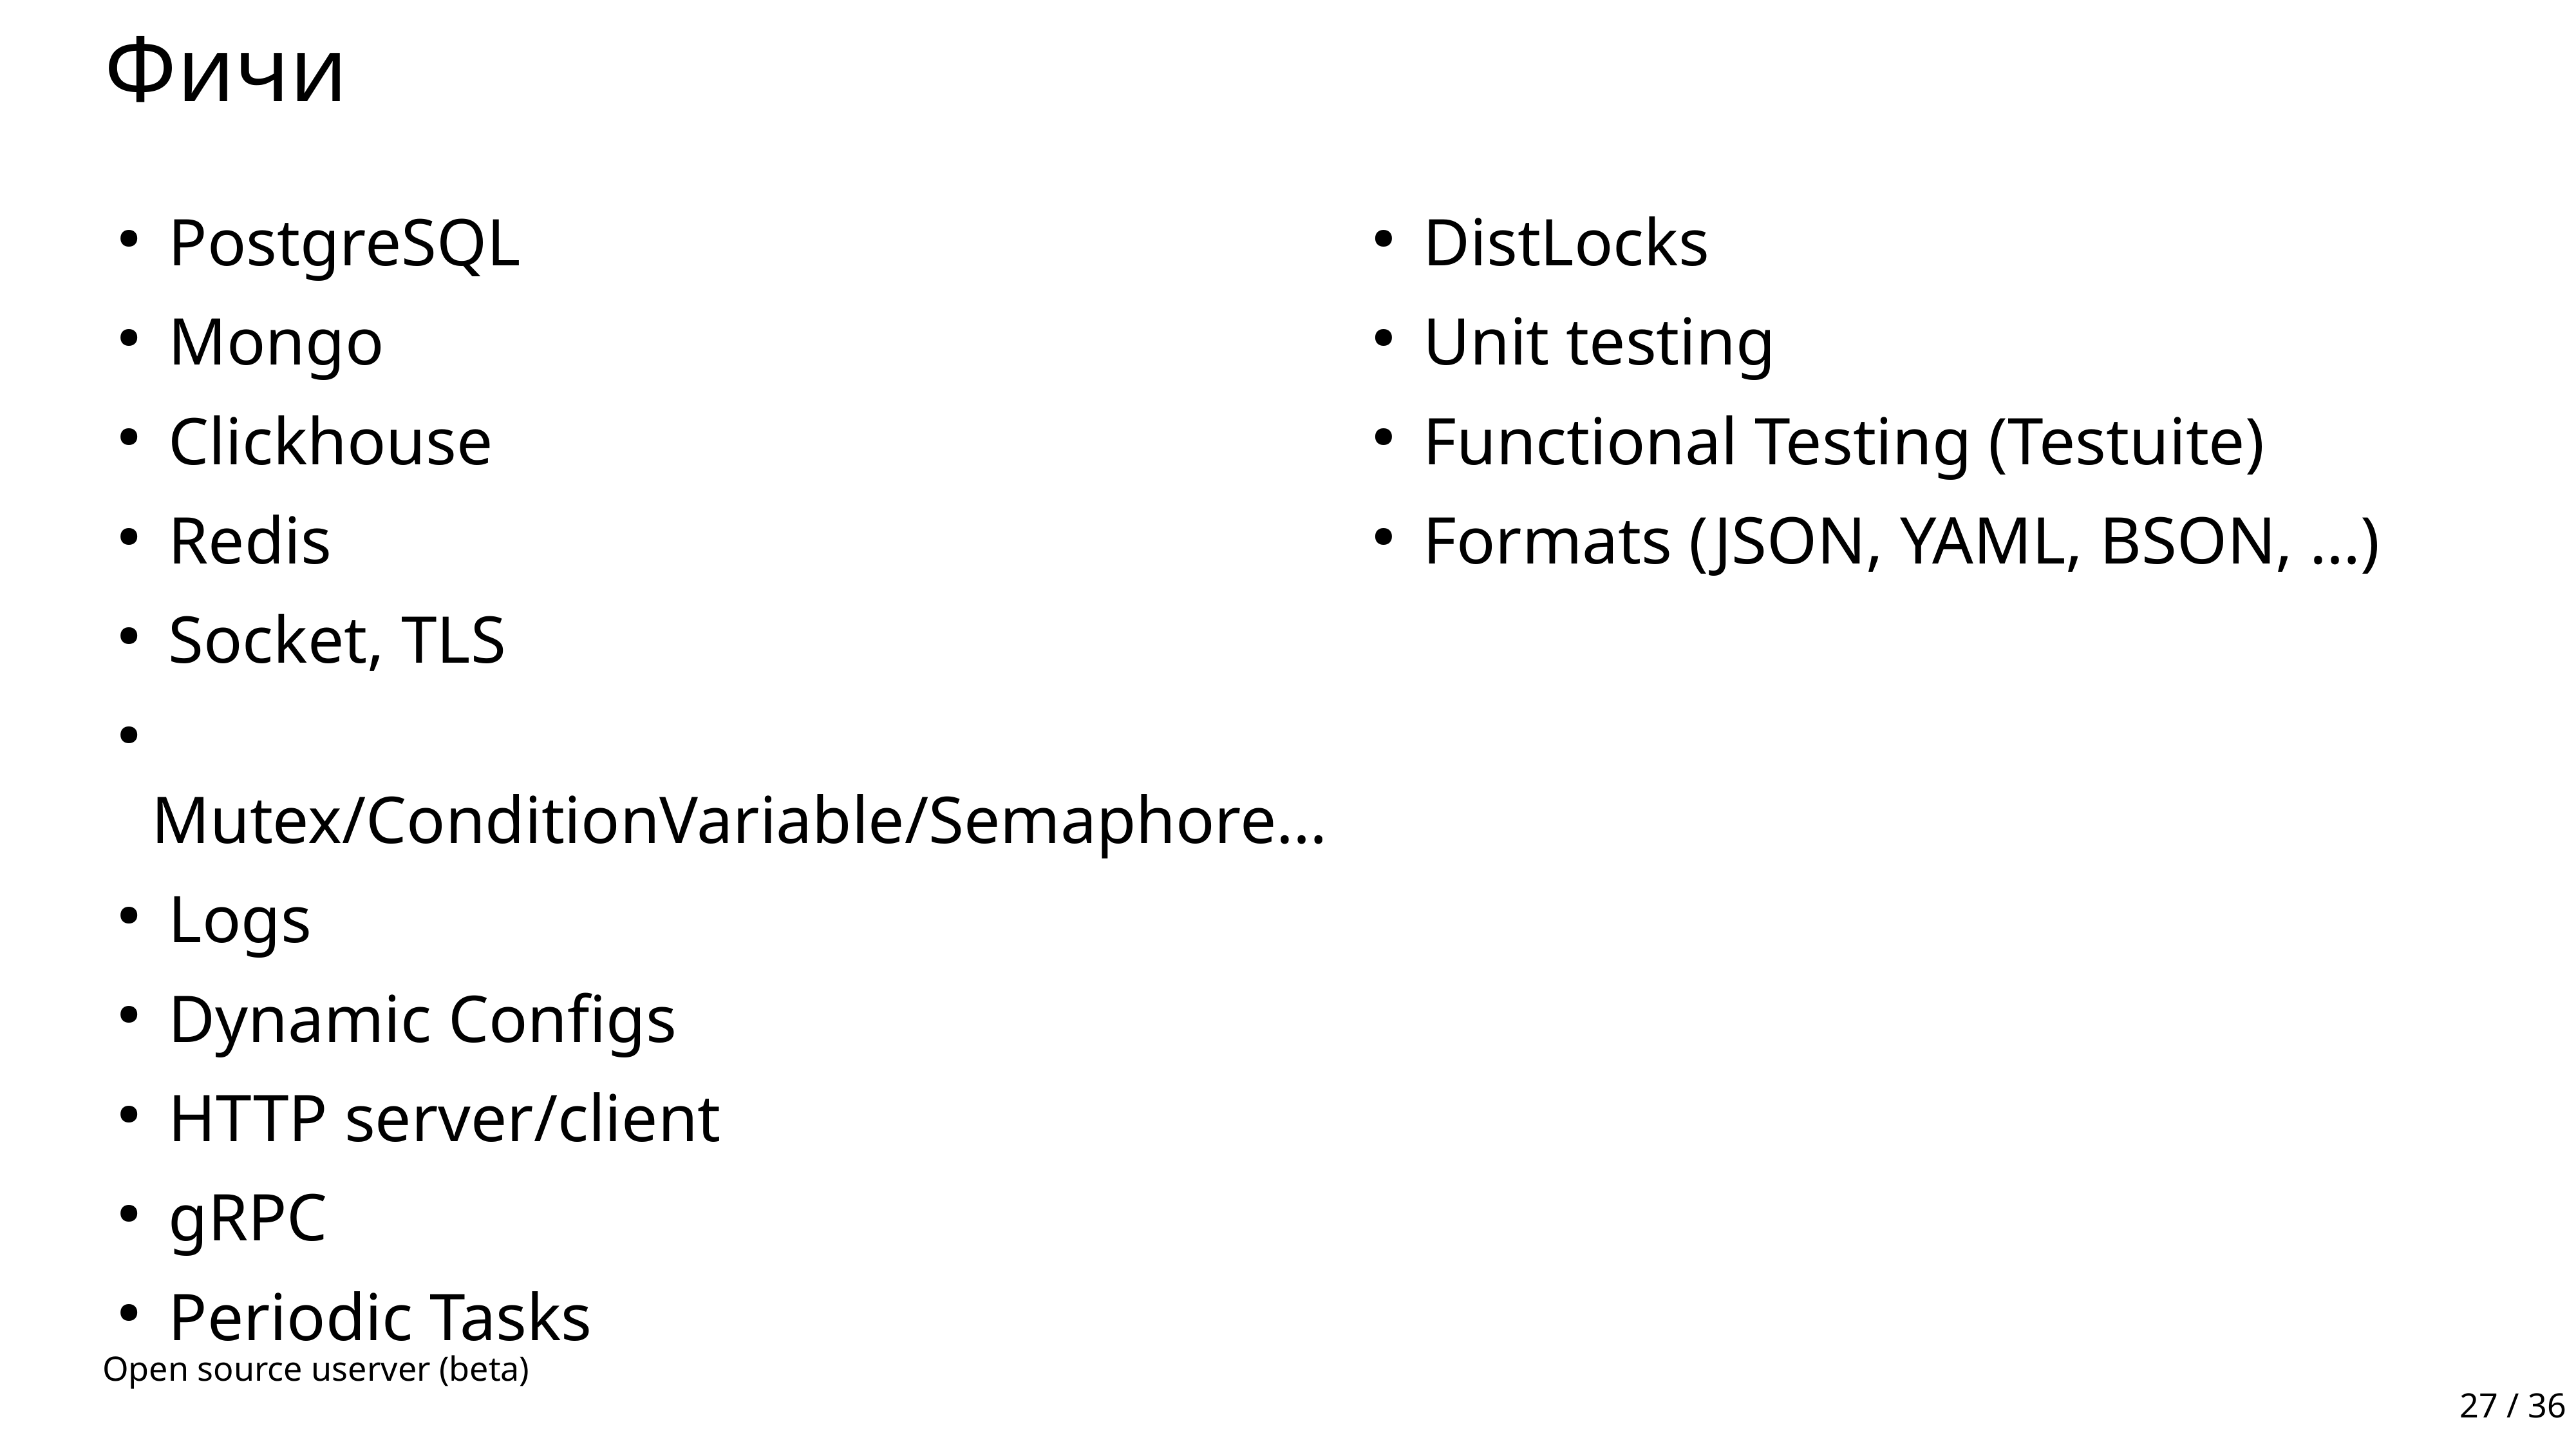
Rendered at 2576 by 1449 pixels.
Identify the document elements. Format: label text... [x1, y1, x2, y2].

list Open source userver (beta) [93, 1338, 1190, 1393]
list PostgreSQL Mongo Clickhouse Redis Socket, TLS Mutex/ConditionVariable/Semaphore… Logs Dynamic Configs HTTP server/client gRPC Periodic Tasks [97, 193, 1343, 1361]
list <number> / 36 [1479, 1376, 2576, 1431]
list DistLocks Unit testing Functional Testing (Testuite) Formats (JSON, YAML, BSON, …) [1351, 193, 2576, 1361]
title Фичи [95, 19, 2576, 155]
